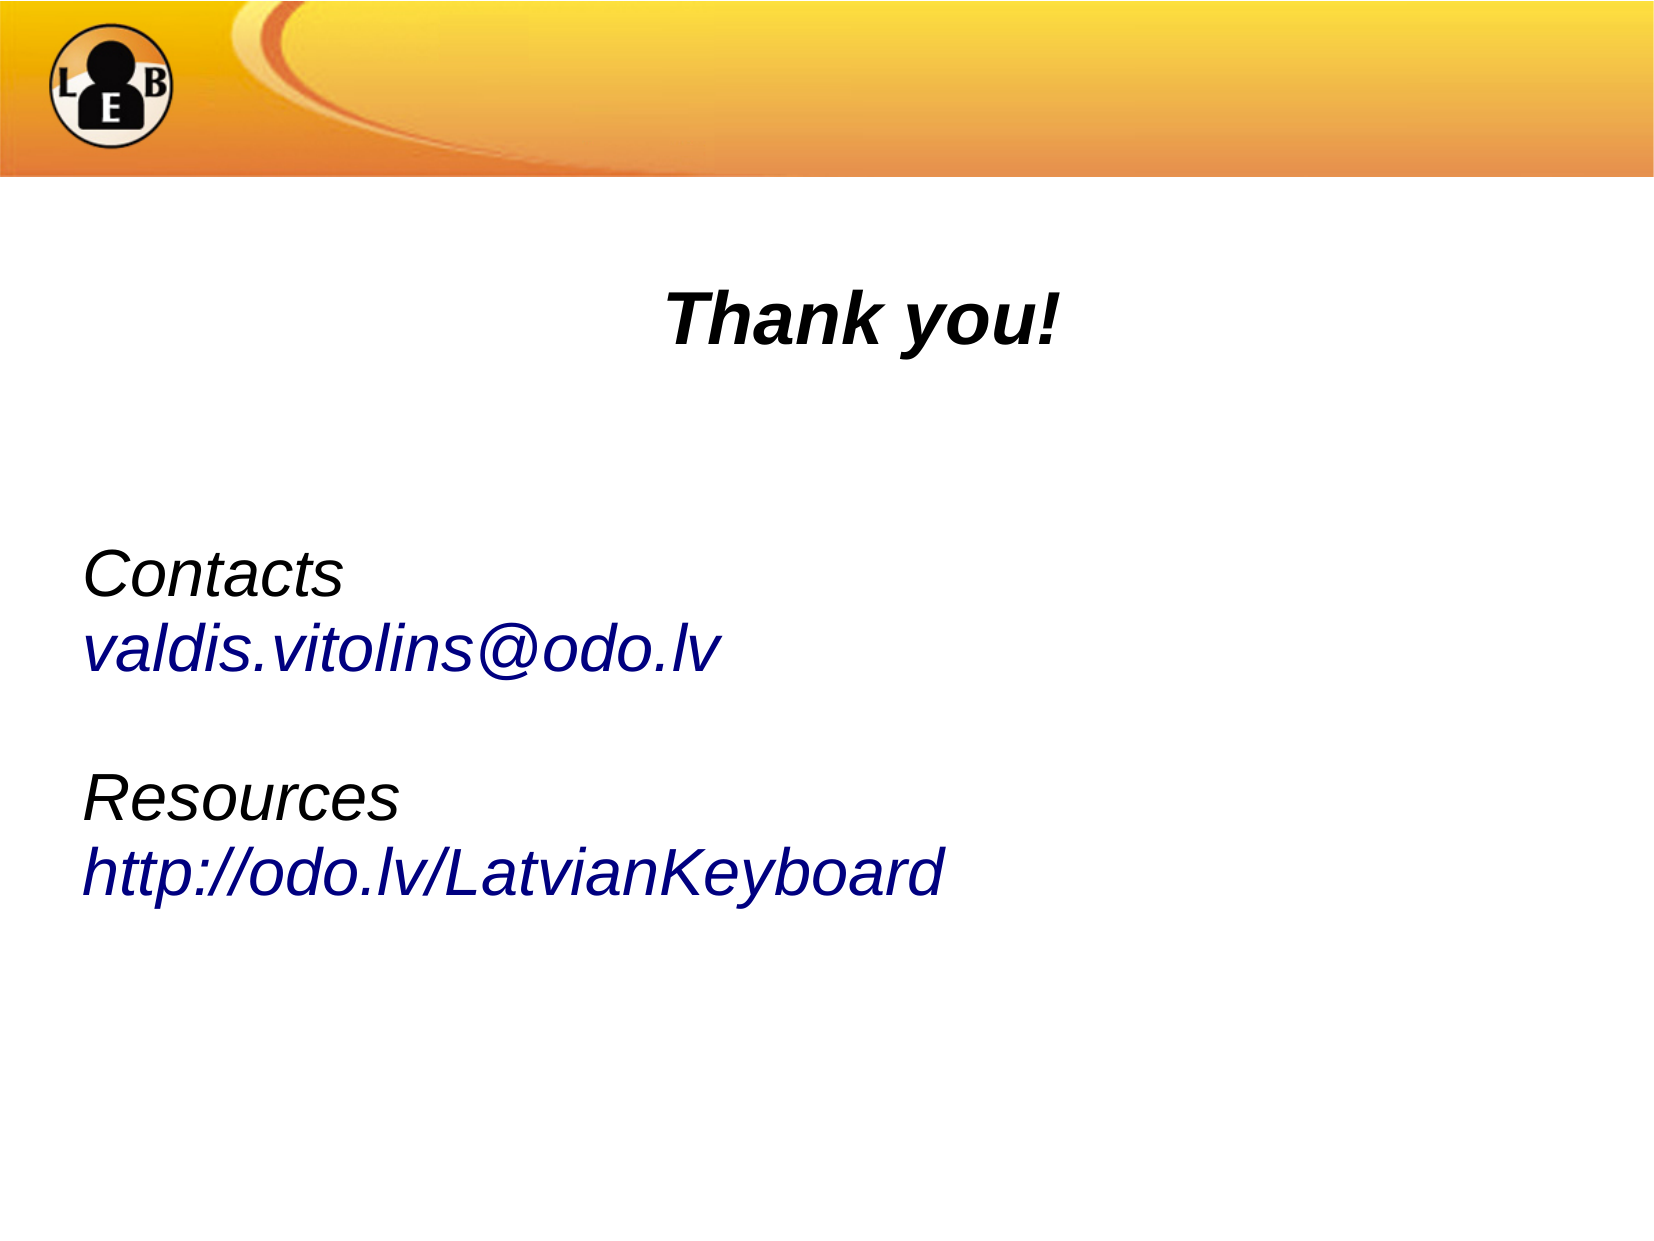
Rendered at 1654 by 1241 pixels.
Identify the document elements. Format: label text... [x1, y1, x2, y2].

title Thank you! [153, 271, 1571, 370]
picture [0, 1, 1654, 177]
subtitle Contacts valdis.vitolins@odo.lv Resources http://odo.lv/LatvianKeyboard [82, 236, 1569, 1107]
